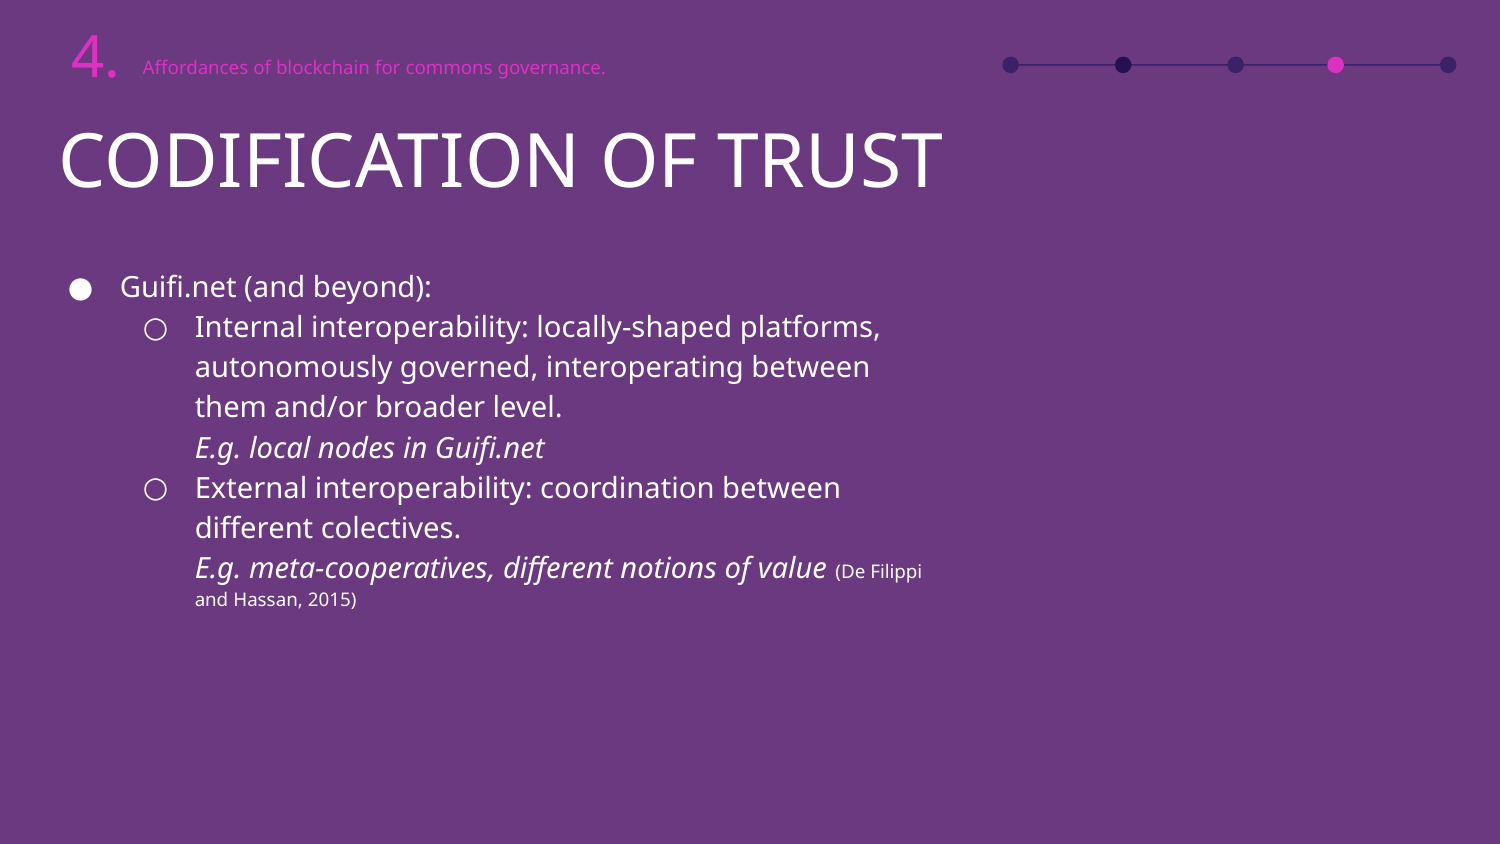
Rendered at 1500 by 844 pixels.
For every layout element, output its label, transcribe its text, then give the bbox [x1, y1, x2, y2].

list Guifi.net (and beyond): Internal interoperability: locally-shaped platforms, autonomously governed, interoperating between them and/or broader level. E.g. local nodes in Guifi.net External interoperability: coordination between different colectives. E.g. meta-cooperatives, different notions of value (De Filippi and Hassan, 2015) [29, 248, 960, 706]
text_box CODIFICATION OF TRUST [43, 97, 1391, 211]
text_box [1327, 56, 1345, 74]
text_box [1227, 56, 1244, 74]
text_box [1114, 56, 1132, 74]
text_box Affordances of blockchain for commons governance. [127, 40, 987, 89]
text_box [1002, 56, 1019, 74]
text_box [1439, 56, 1457, 74]
text_box 4. [56, 4, 165, 111]
